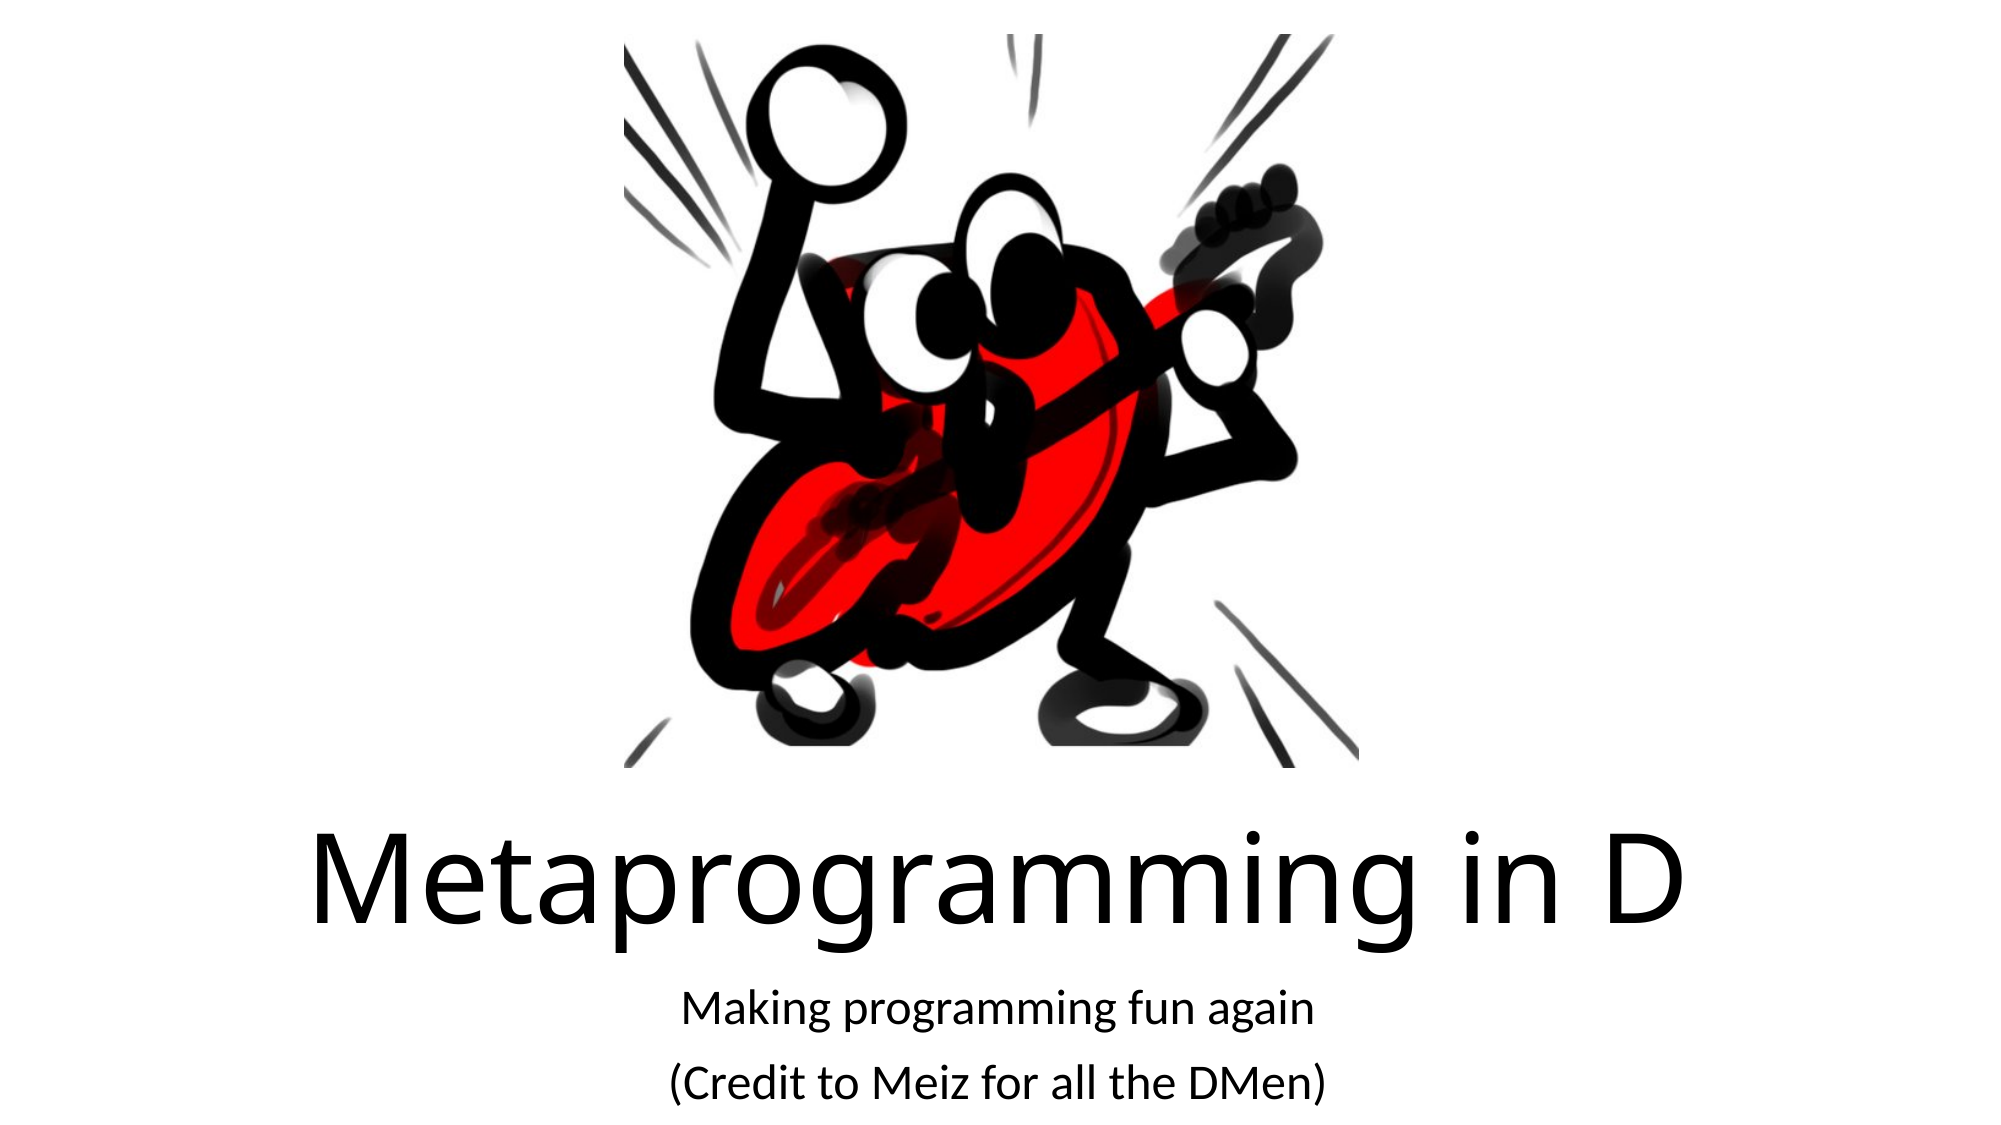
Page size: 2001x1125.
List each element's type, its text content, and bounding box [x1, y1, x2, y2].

subtitle Making programming fun again (Credit to Meiz for all the DMen) [248, 973, 1748, 1125]
picture [624, 34, 1359, 768]
title Metaprogramming in D [248, 566, 1748, 959]
